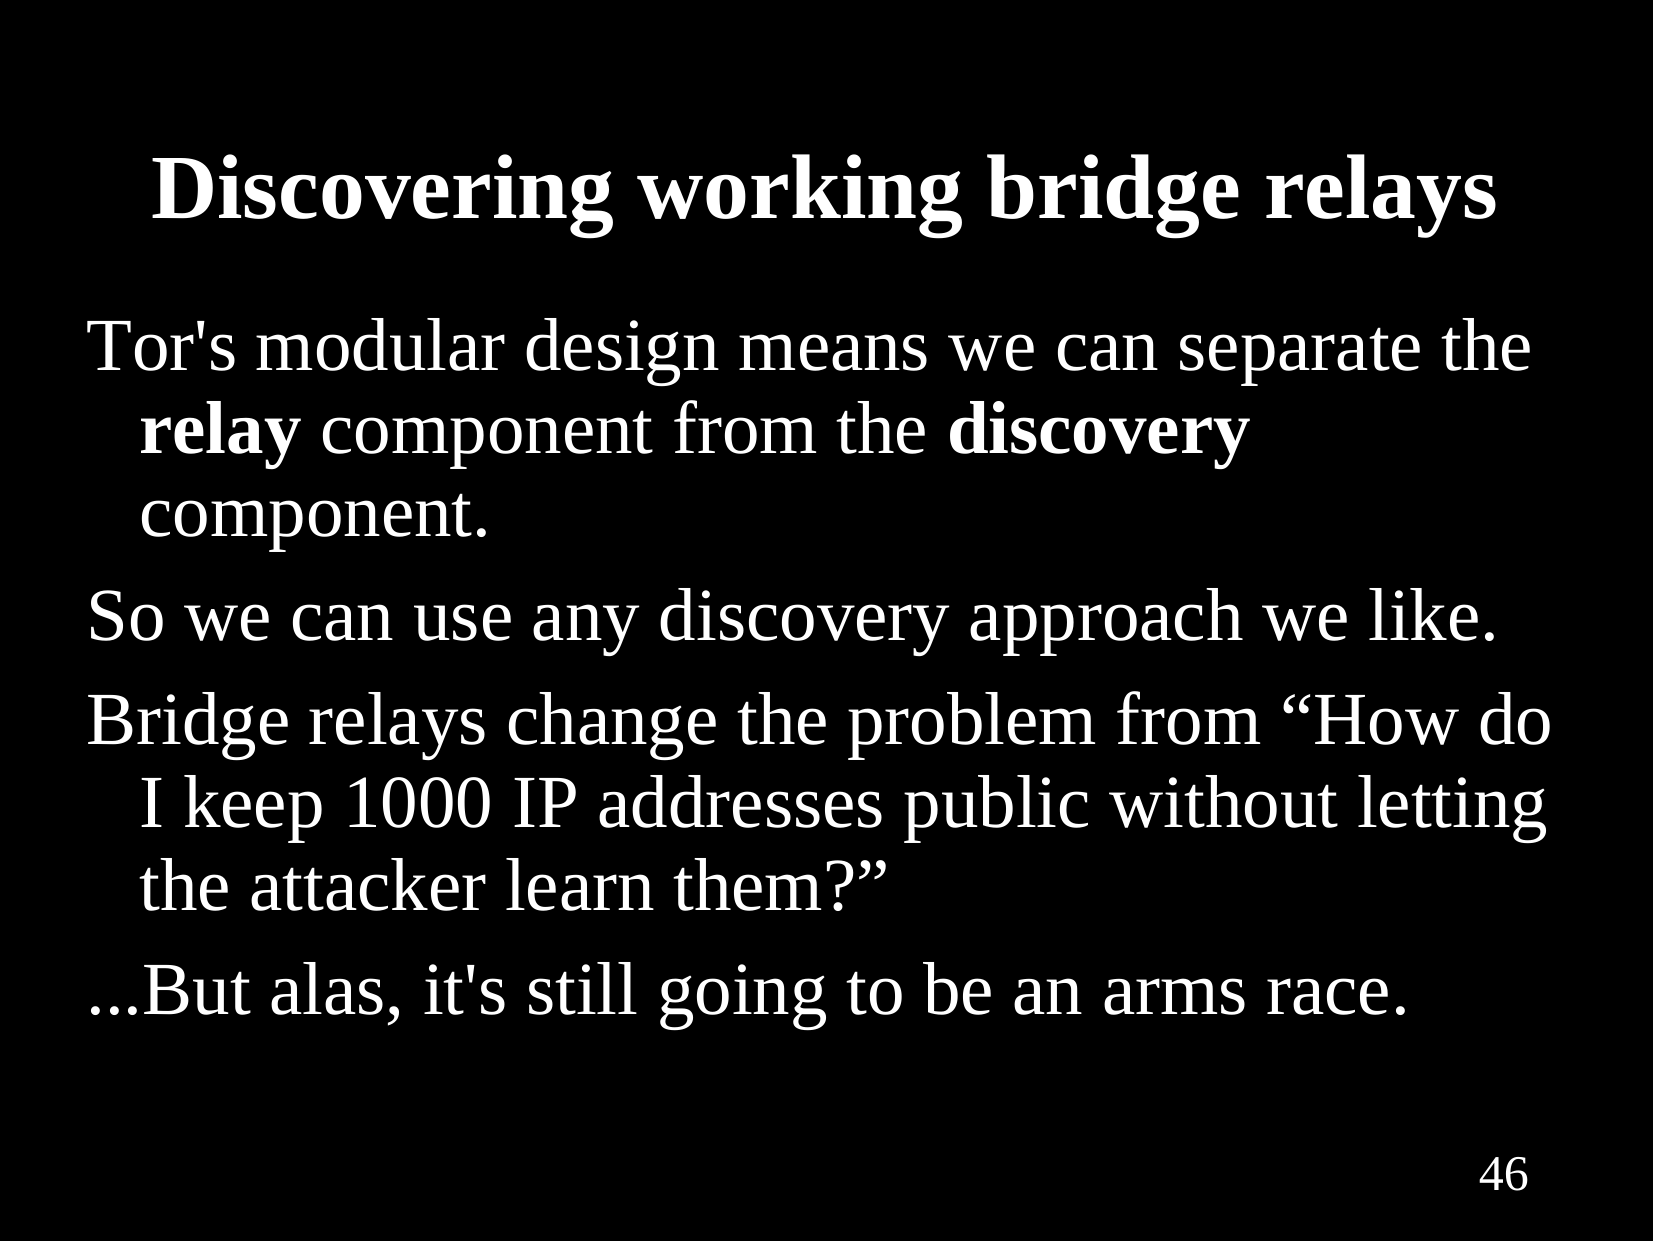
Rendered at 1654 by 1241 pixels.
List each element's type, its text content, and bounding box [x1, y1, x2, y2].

list Tor's modular design means we can separate the relay component from the discovery component. So we can use any discovery approach we like. Bridge relays change the problem from “How do I keep 1000 IP addresses public without letting the attacker learn them?” ...But alas, it's still going to be an arms race. [68, 304, 1591, 1094]
title Discovering working bridge relays [120, 91, 1532, 283]
